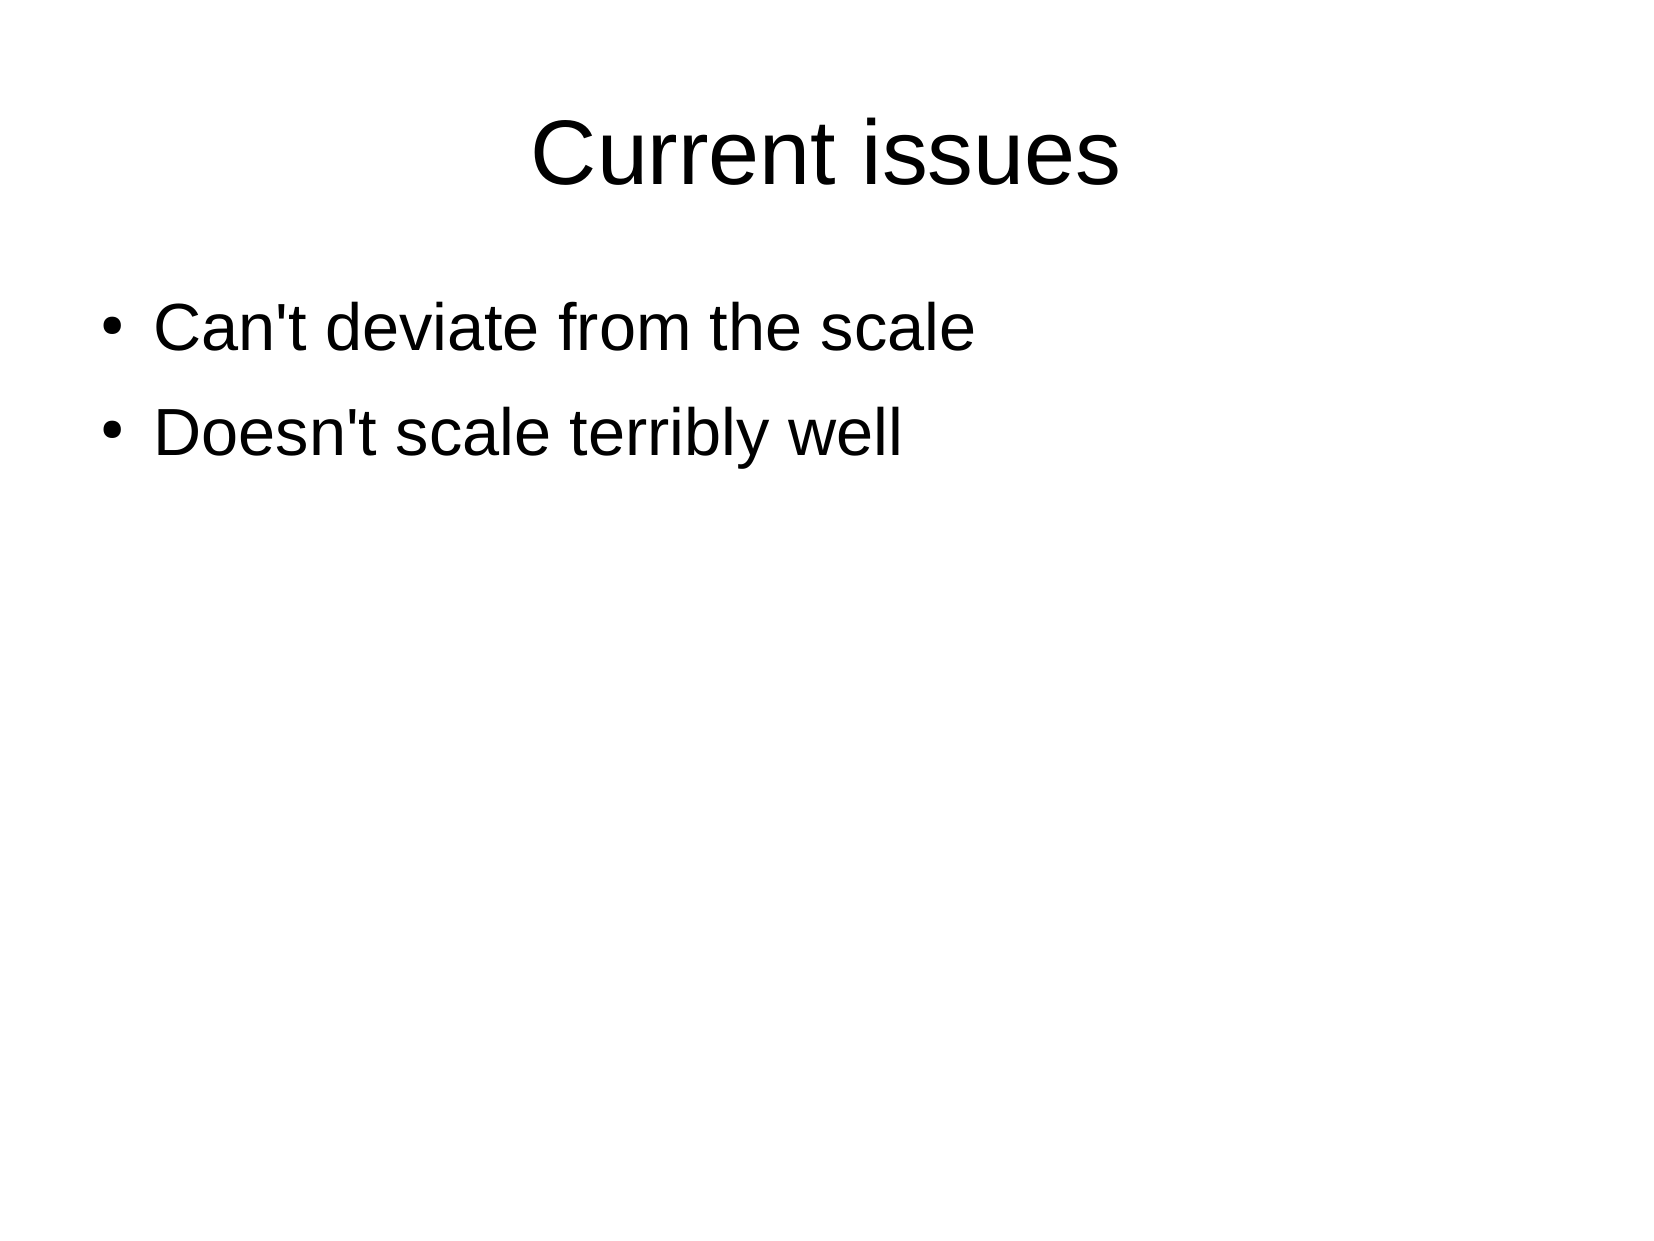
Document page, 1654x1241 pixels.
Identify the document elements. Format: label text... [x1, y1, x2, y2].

list Can't deviate from the scale Doesn't scale terribly well [82, 290, 1571, 1010]
title Current issues [82, 49, 1571, 257]
